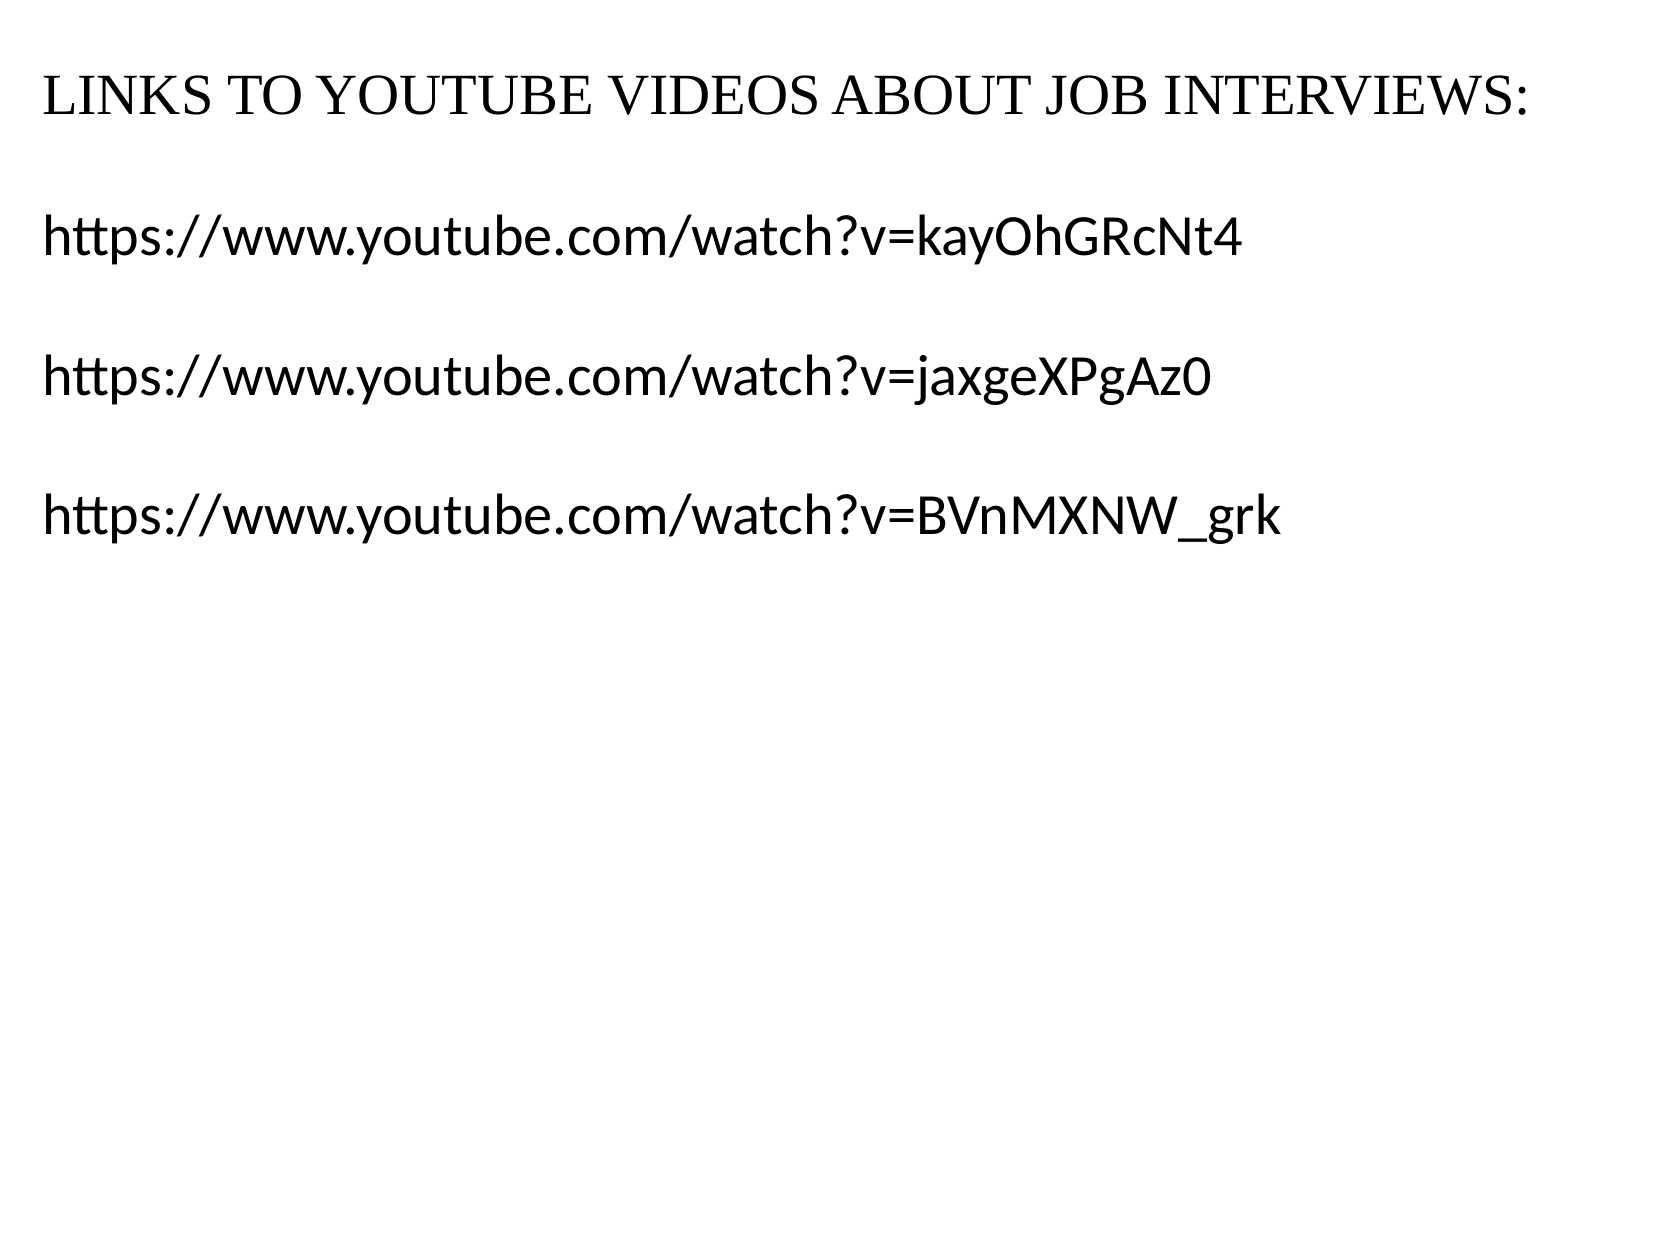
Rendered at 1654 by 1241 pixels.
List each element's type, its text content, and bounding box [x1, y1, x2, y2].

text_box LINKS TO YOUTUBE VIDEOS ABOUT JOB INTERVIEWS: https://www.youtube.com/watch?v=kayOhGRcNt4 https://www.youtube.com/watch?v=jaxgeXPgAz0 https://www.youtube.com/watch?v=BVnMXNW_grk [27, 49, 1628, 560]
